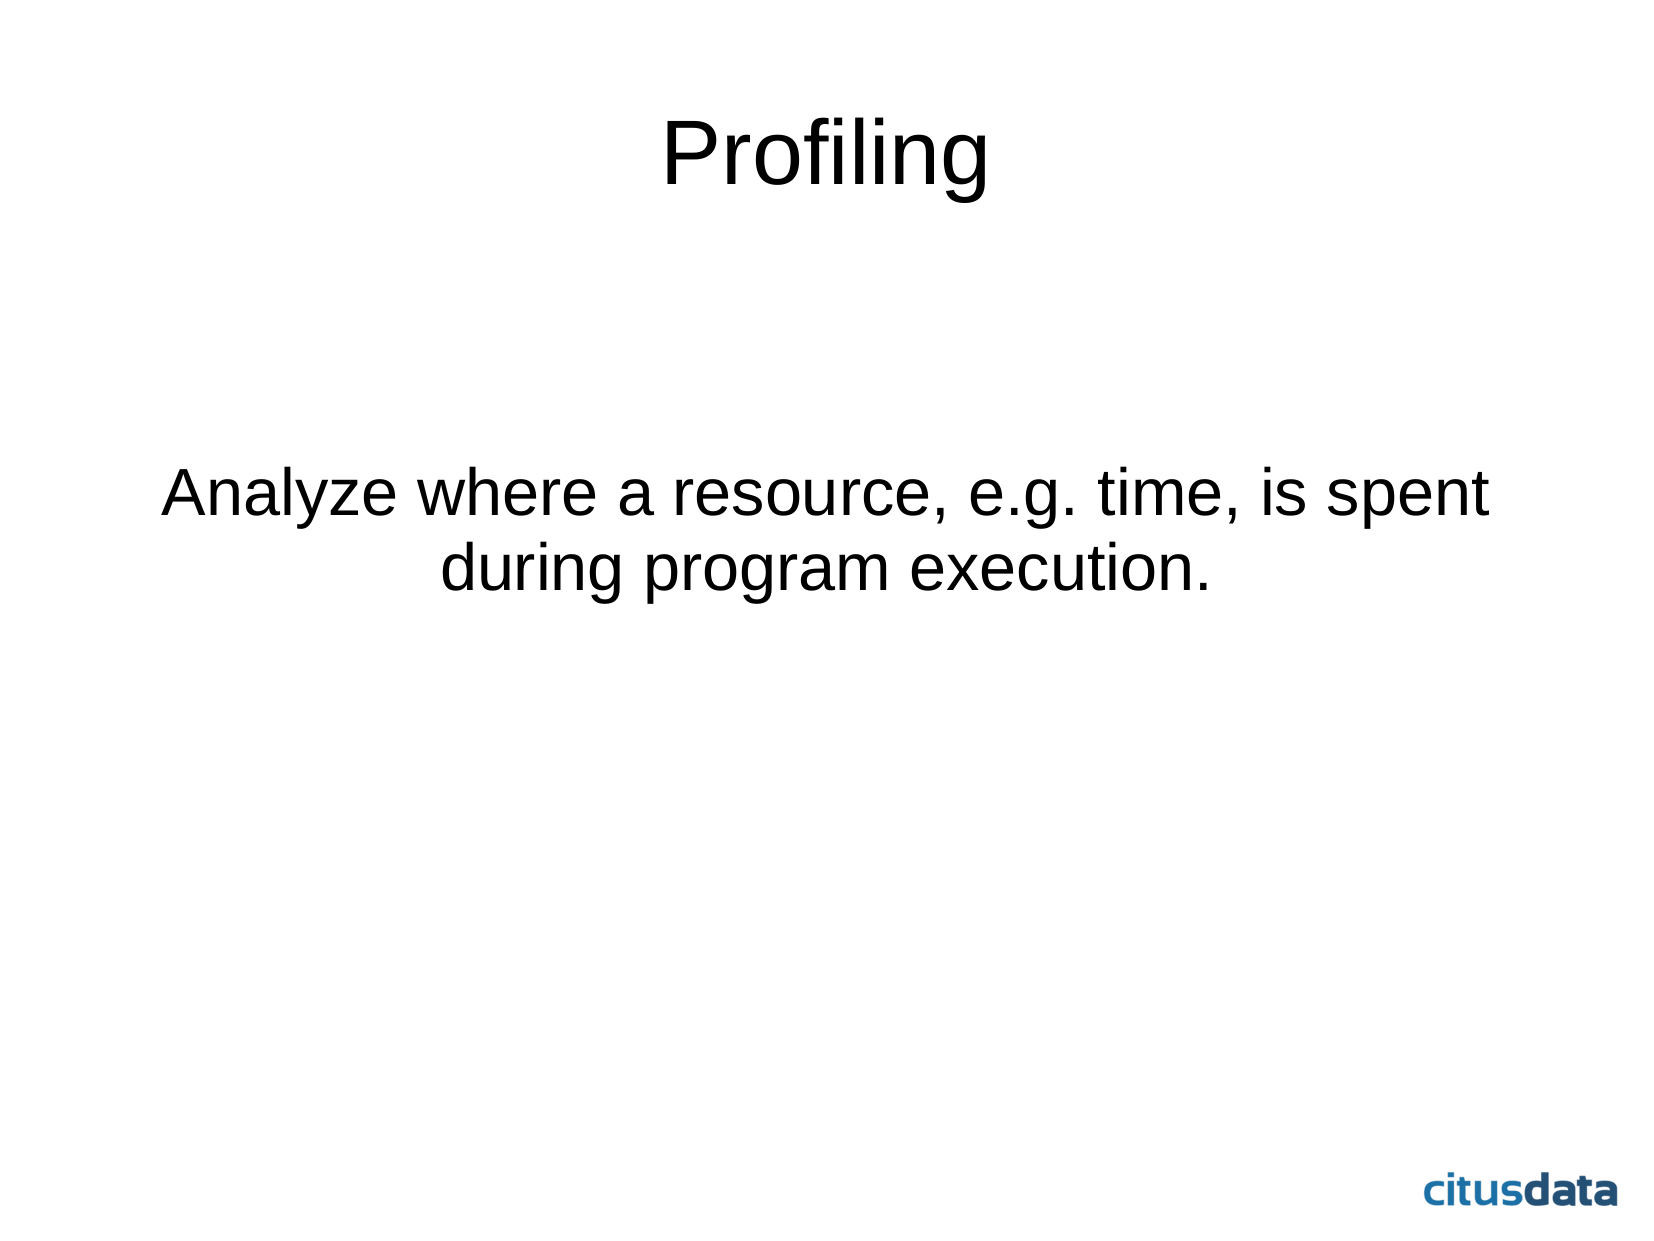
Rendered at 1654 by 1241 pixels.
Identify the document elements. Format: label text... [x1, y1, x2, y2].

picture [1420, 1167, 1622, 1209]
subtitle Analyze where a resource, e.g. time, is spent during program execution. [82, 49, 1571, 1010]
